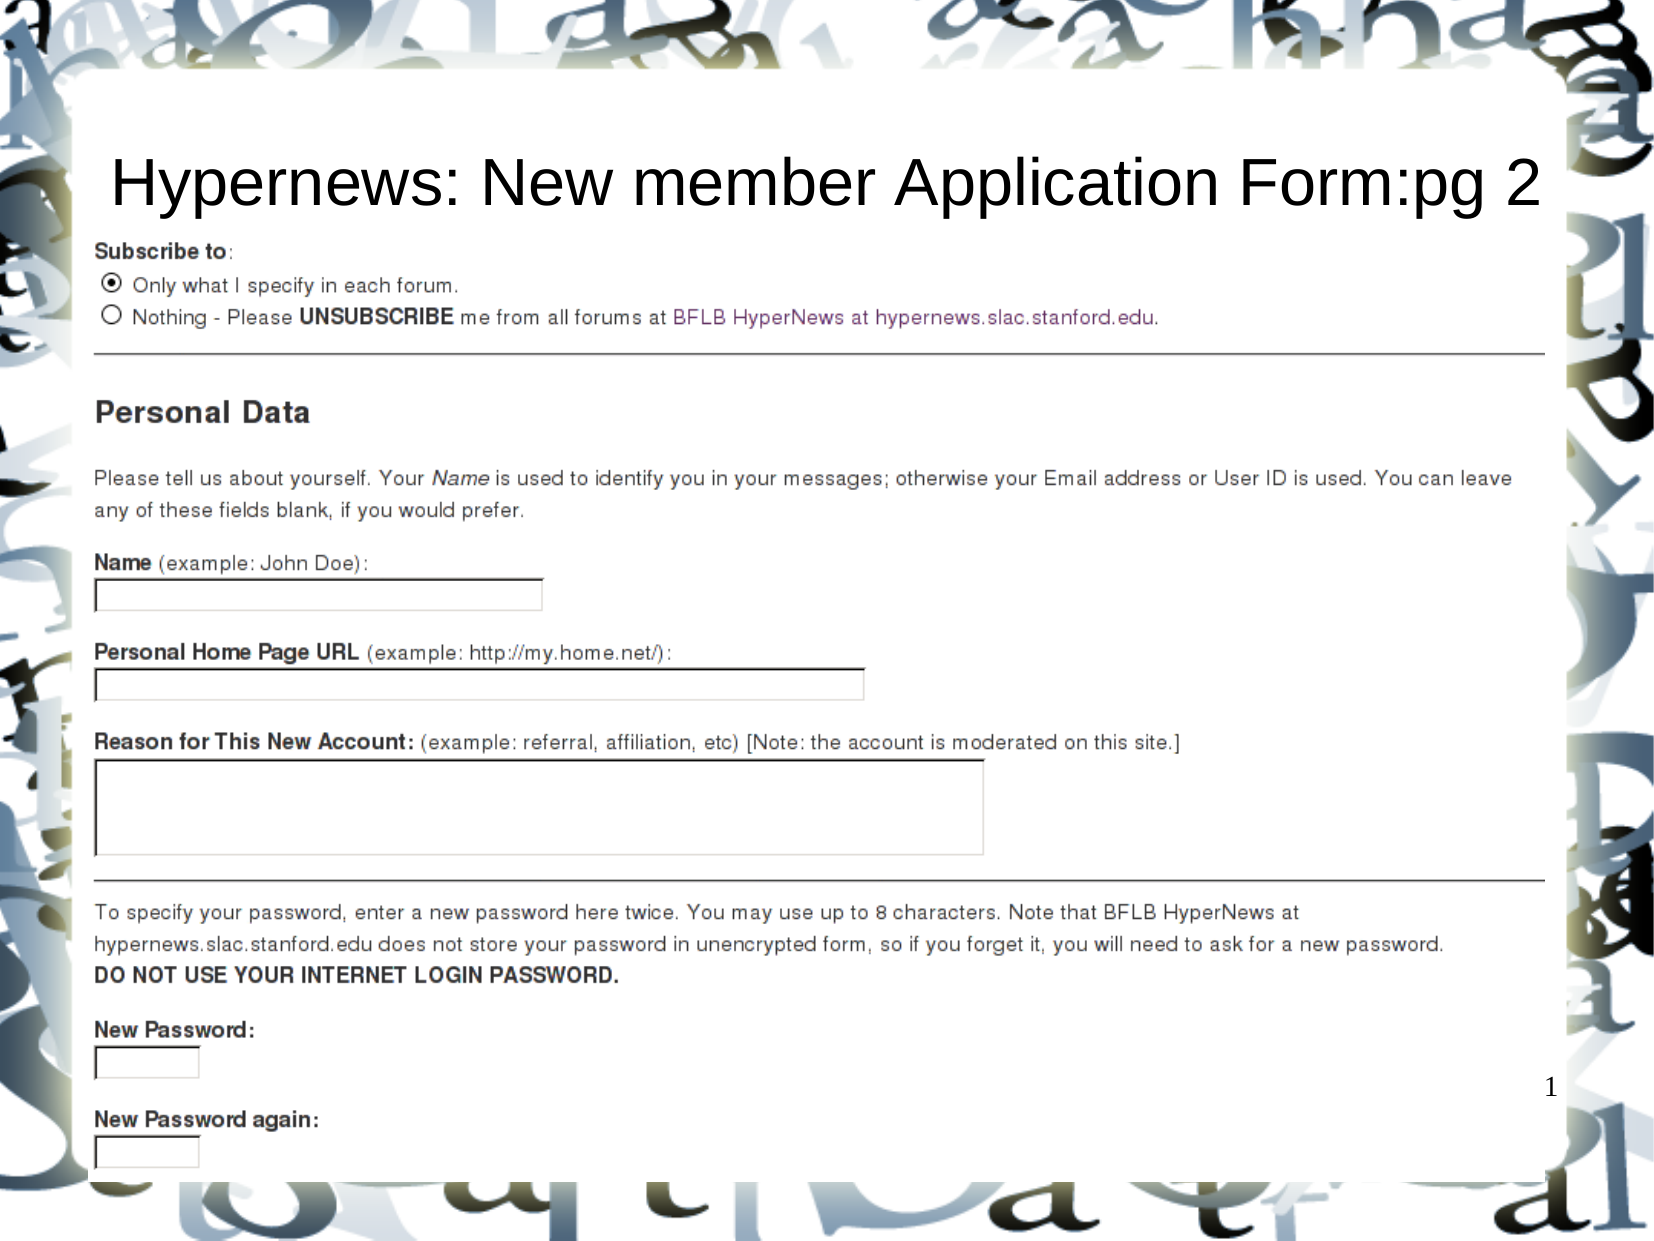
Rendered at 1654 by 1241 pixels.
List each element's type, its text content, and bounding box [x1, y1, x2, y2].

picture [0, 0, 1654, 1241]
title Hypernews: New member Application Form:pg 2 [82, 78, 1571, 287]
